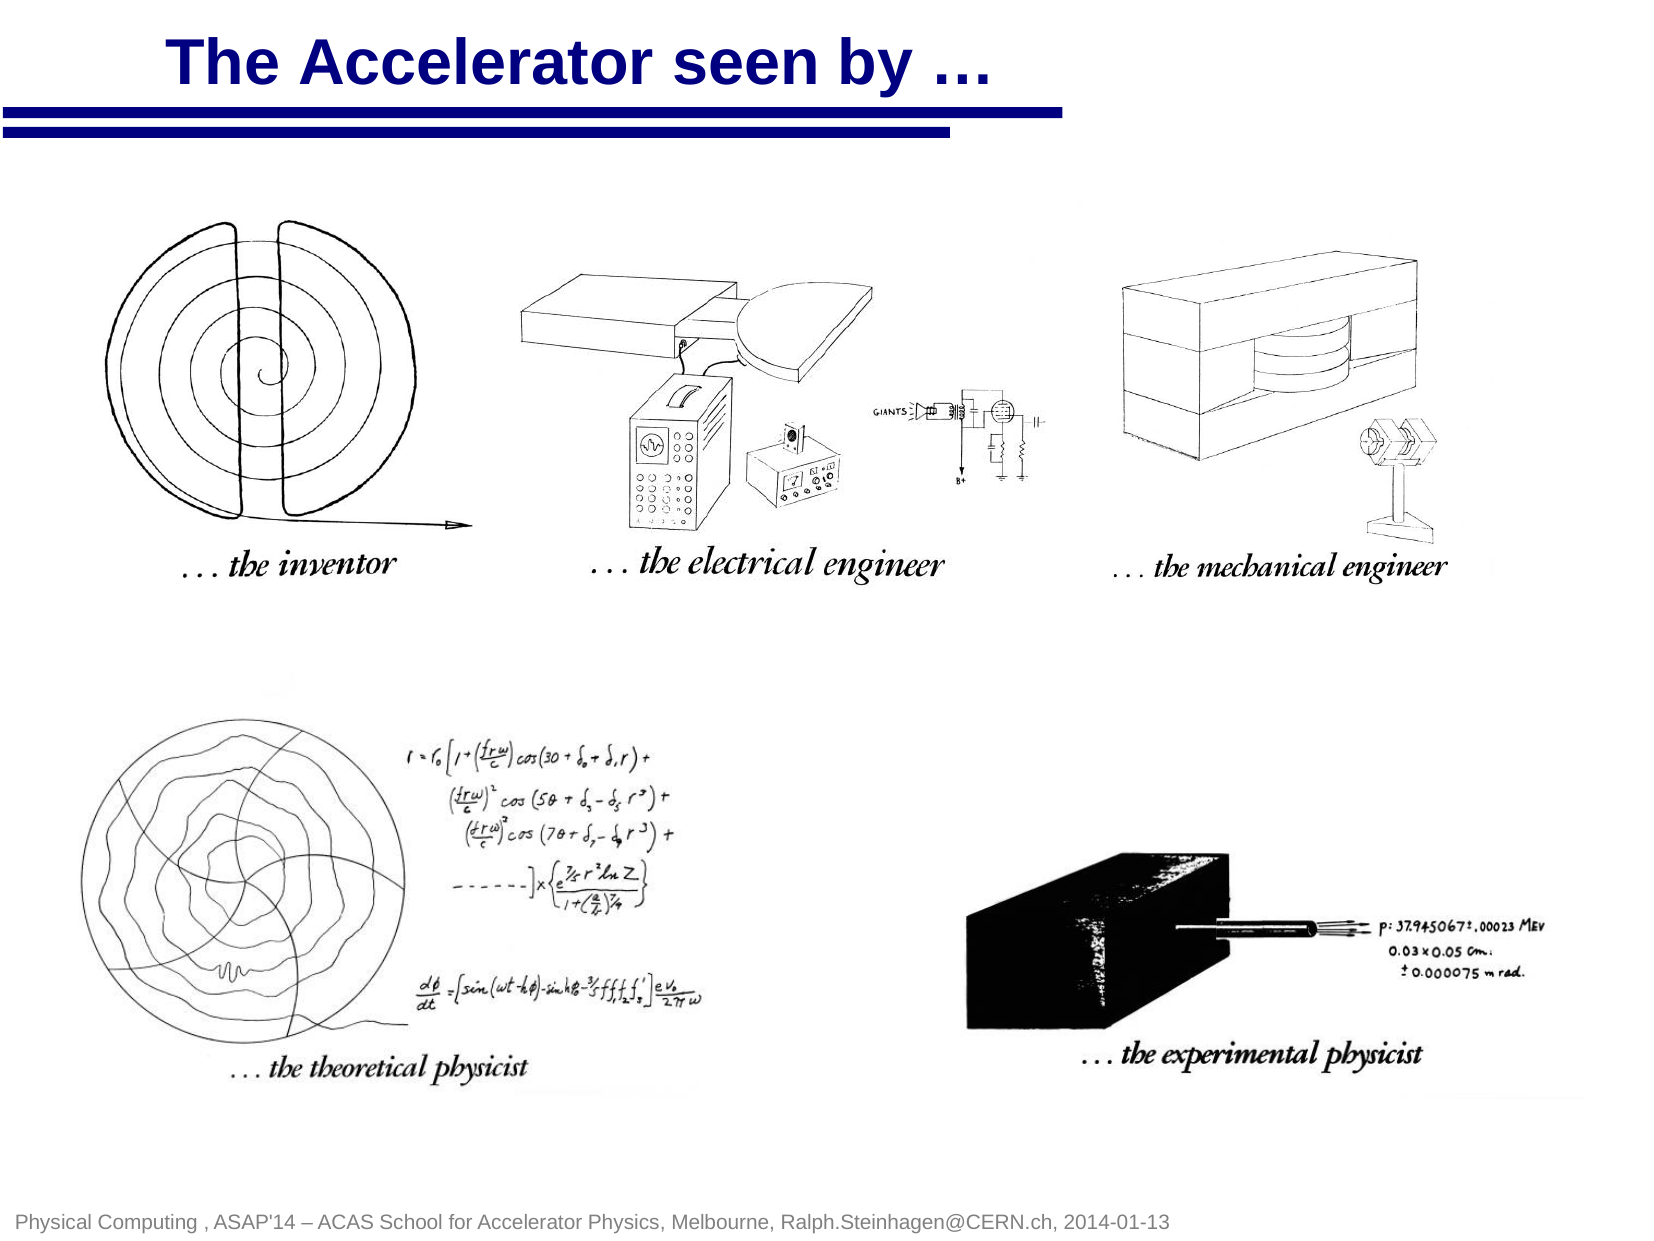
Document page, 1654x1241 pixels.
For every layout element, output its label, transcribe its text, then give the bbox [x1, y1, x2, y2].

picture [35, 673, 733, 1099]
picture [936, 826, 1583, 1099]
title The Accelerator seen by … [165, 0, 1323, 124]
picture [48, 165, 1495, 603]
